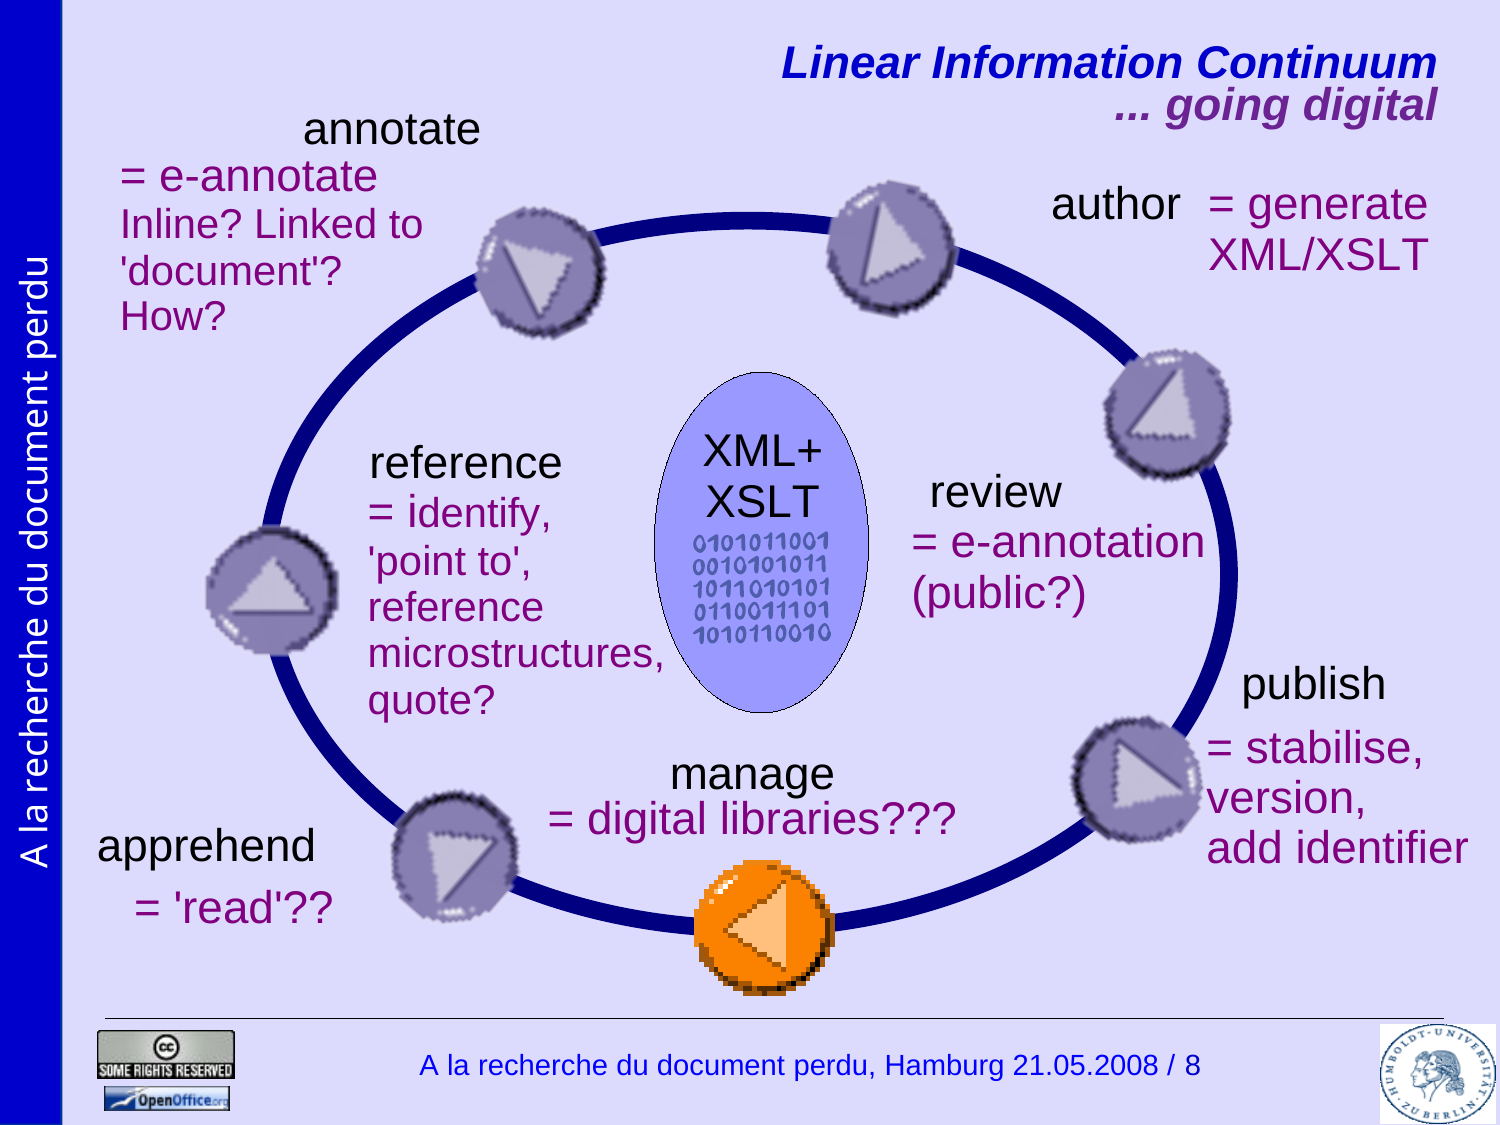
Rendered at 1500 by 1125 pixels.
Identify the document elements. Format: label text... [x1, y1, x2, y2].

text_box = generate XML/XSLT [1208, 178, 1474, 234]
text_box = e-annotation (public?) [911, 515, 1177, 572]
text_box = 'read'?? [134, 881, 359, 938]
text_box review [929, 465, 1116, 515]
picture [685, 851, 840, 1006]
picture [804, 158, 976, 337]
text_box = digital libraries??? [547, 793, 773, 849]
picture [1035, 678, 1242, 884]
text_box manage [669, 747, 903, 804]
text_box = stabilise, version, add identifier [1206, 722, 1436, 778]
picture [441, 172, 636, 372]
text_box apprehend [96, 820, 330, 885]
text_box = identify, 'point to', reference microstructures, quote? [367, 485, 633, 543]
title Linear Information Continuum ... going digital [97, 20, 1453, 153]
picture [1065, 309, 1271, 517]
text_box annotate [302, 103, 545, 160]
text_box XML+XSLT [688, 425, 837, 524]
picture [350, 754, 558, 963]
text_box publish [1241, 657, 1488, 714]
text_box author [1051, 178, 1277, 235]
text_box = e-annotate Inline? Linked to 'document'? How? [119, 149, 386, 399]
picture [195, 521, 347, 664]
picture [686, 524, 837, 652]
text_box reference [369, 436, 613, 485]
text_box [654, 372, 869, 713]
picture [97, 1030, 235, 1079]
picture [104, 1086, 230, 1111]
picture [1380, 1024, 1496, 1124]
